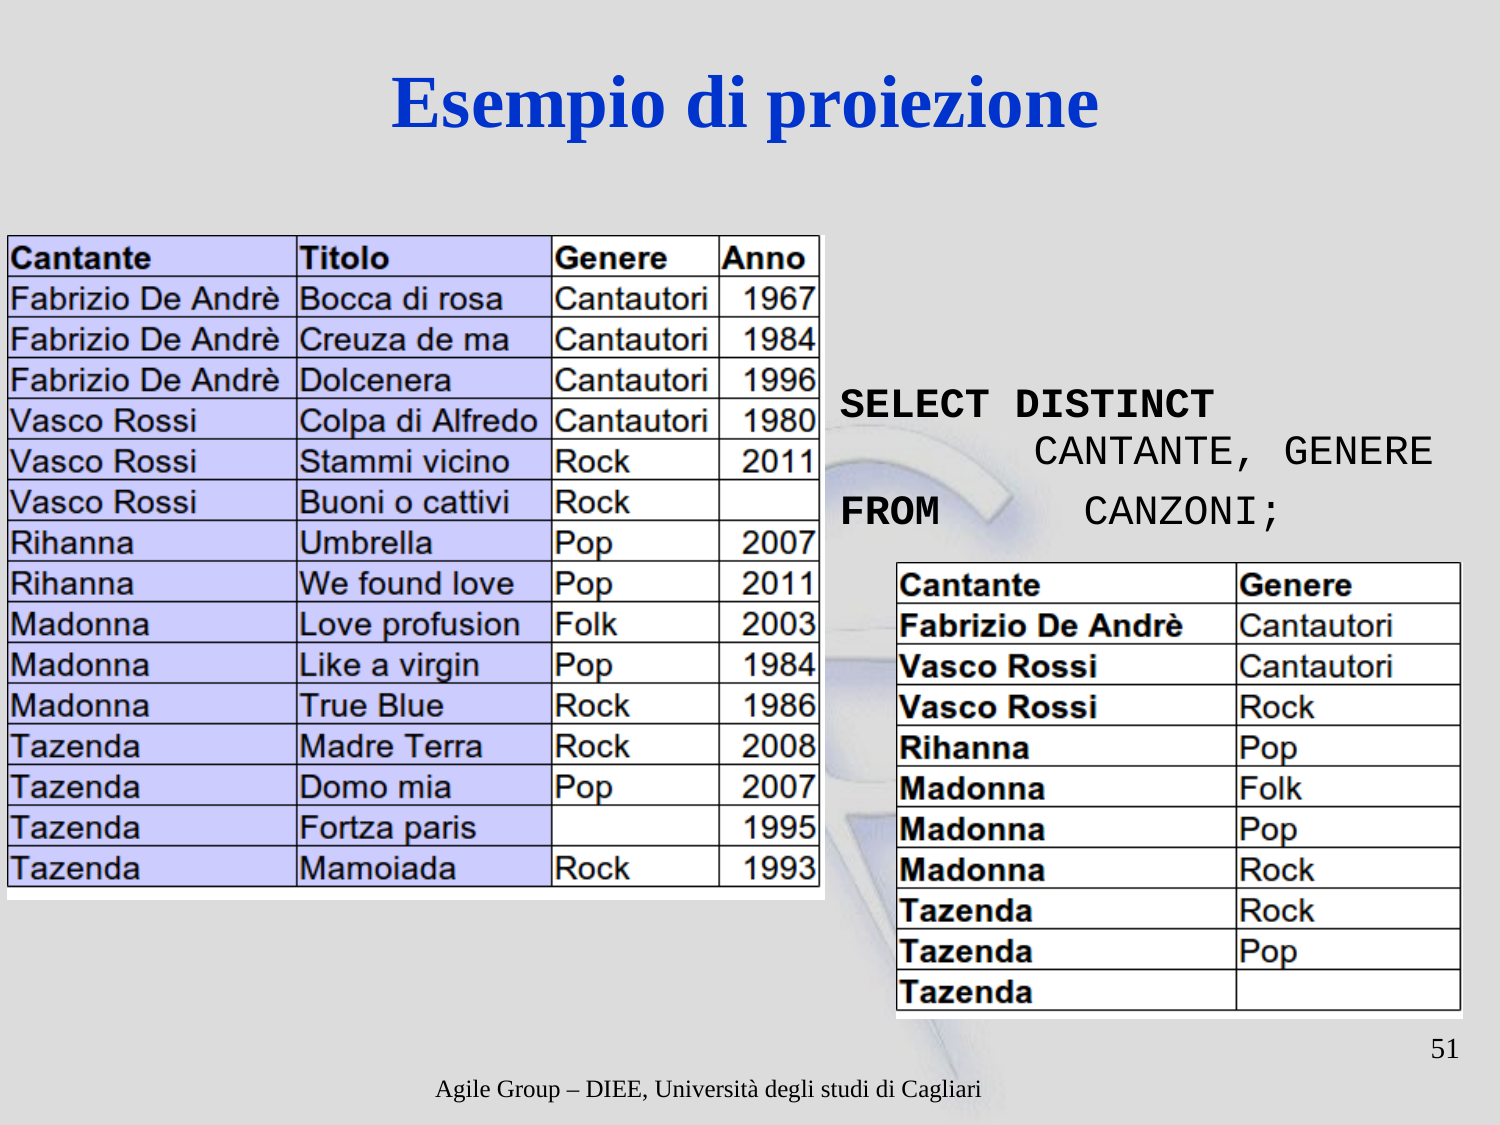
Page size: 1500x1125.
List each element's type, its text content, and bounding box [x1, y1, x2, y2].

picture [0, 0, 1500, 1125]
list SELECT DISTINCT CANTANTE, GENERE FROM CANZONI; [826, 375, 1500, 573]
title Esempio di proiezione [29, 8, 1463, 197]
